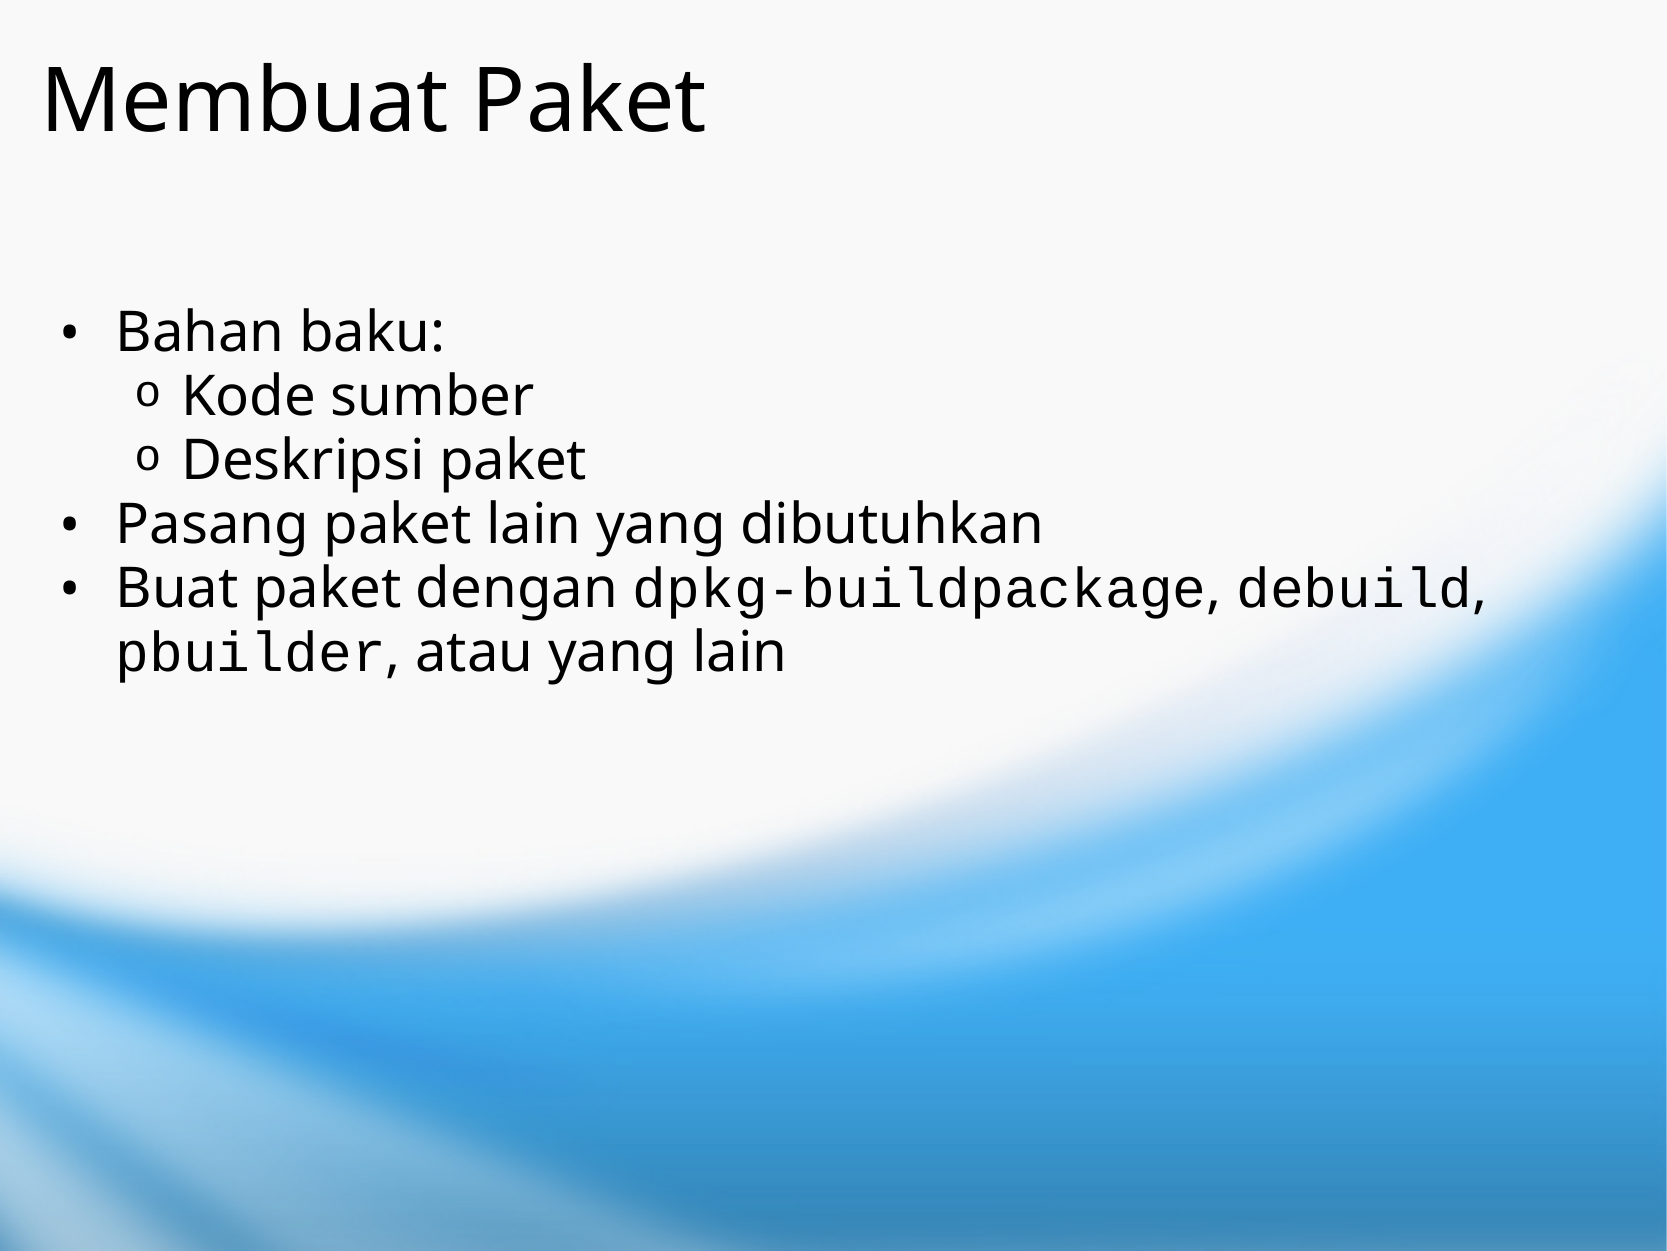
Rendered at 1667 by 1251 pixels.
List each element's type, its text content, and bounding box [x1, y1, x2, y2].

picture [0, 0, 1667, 1251]
title Membuat Paket [40, 50, 1627, 201]
list Bahan baku: Kode sumber Deskripsi paket Pasang paket lain yang dibutuhkan Buat paket dengan dpkg-buildpackage, debuild, pbuilder, atau yang lain [40, 300, 1627, 1201]
